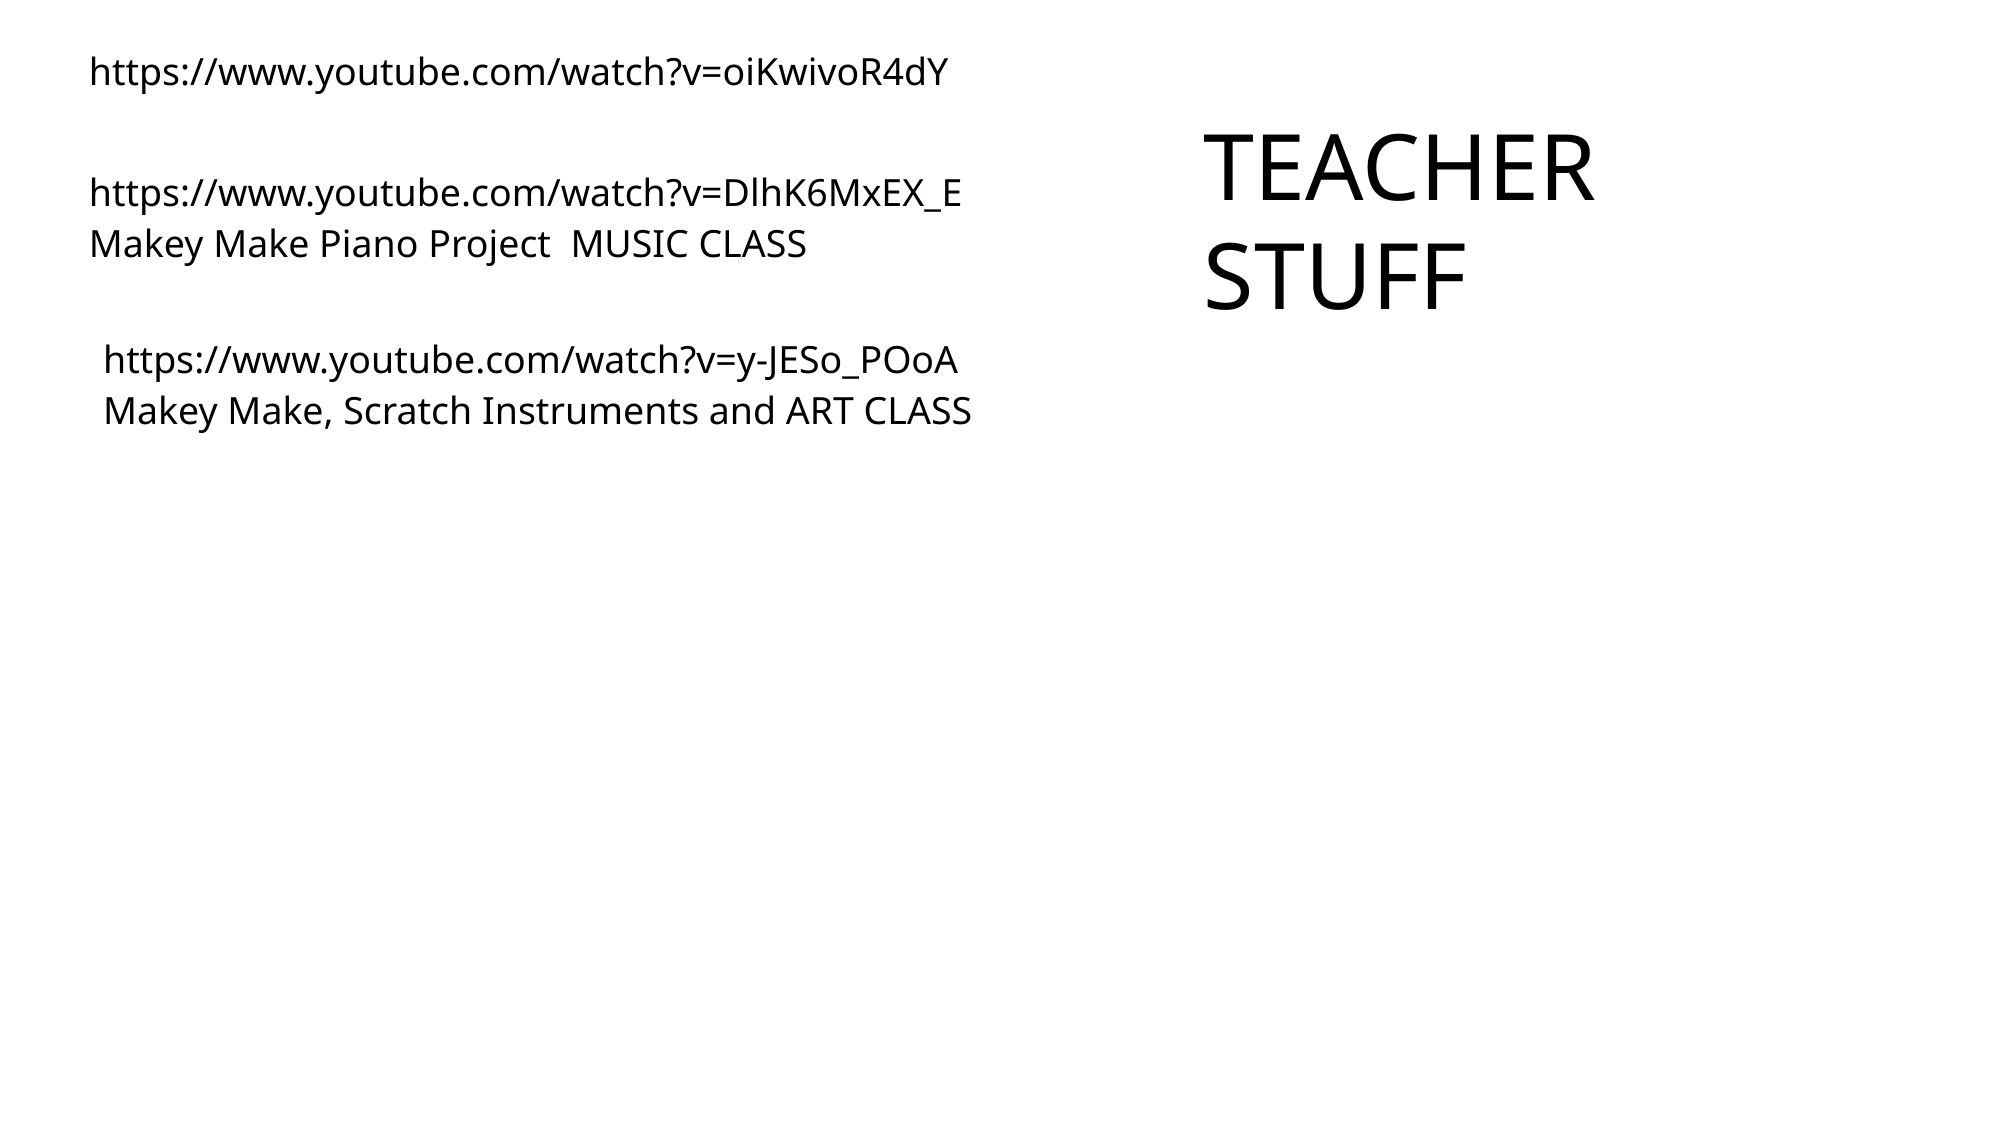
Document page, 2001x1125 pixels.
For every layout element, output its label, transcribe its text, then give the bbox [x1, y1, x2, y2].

text_box https://www.youtube.com/watch?v=DlhK6MxEX_E Makey Make Piano Project MUSIC CLASS [73, 161, 1075, 268]
text_box https://www.youtube.com/watch?v=y-JESo_POoA Makey Make, Scratch Instruments and ART CLASS [88, 328, 1089, 435]
text_box TEACHER STUFF [1188, 100, 1867, 339]
text_box https://www.youtube.com/watch?v=oiKwivoR4dY [73, 40, 1074, 101]
